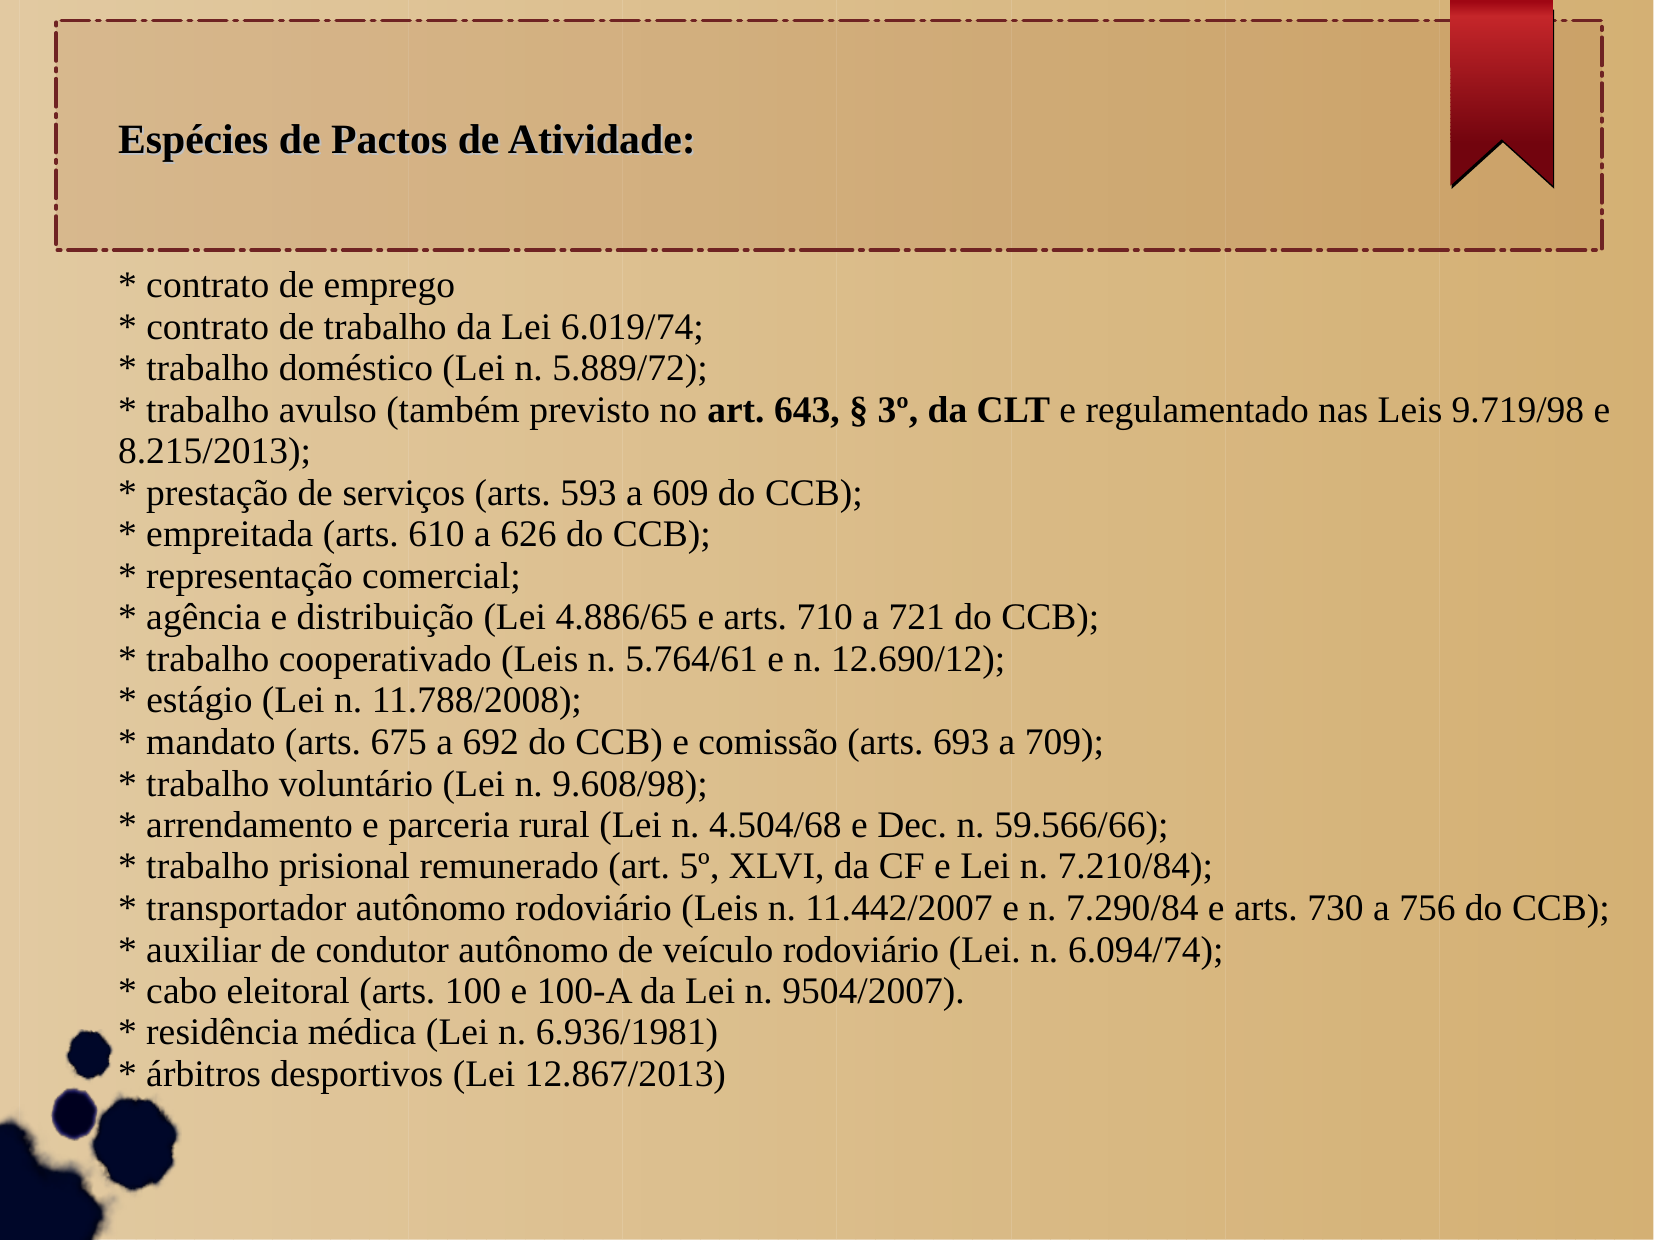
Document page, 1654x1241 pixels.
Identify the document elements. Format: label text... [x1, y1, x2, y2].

title Espécies de Pactos de Atividade: * contrato de emprego * contrato de trabalho da Lei 6.019/74; * trabalho doméstico (Lei n. 5.889/72); * trabalho avulso (também previsto no art. 643, § 3º, da CLT e regulamentado nas Leis 9.719/98 e 8.215/2013); * prestação de serviços (arts. 593 a 609 do CCB); * empreitada (arts. 610 a 626 do CCB); * representação comercial; * agência e distribuição (Lei 4.886/65 e arts. 710 a 721 do CCB); * trabalho cooperativado (Leis n. 5.764/61 e n. 12.690/12); * estágio (Lei n. 11.788/2008); * mandato (arts. 675 a 692 do CCB) e comissão (arts. 693 a 709); * trabalho voluntário (Lei n. 9.608/98); * arrendamento e parceria rural (Lei n. 4.504/68 e Dec. n. 59.566/66); * trabalho prisional remunerado (art. 5º, XLVI, da CF e Lei n. 7.210/84); * transportador autônomo rodoviário (Leis n. 11.442/2007 e n. 7.290/84 e arts. 730 a 756 do CCB); * auxiliar de condutor autônomo de veículo rodoviário (Lei. n. 6.094/74); * cabo eleitoral (arts. 100 e 100-A da Lei n. 9504/2007). * residência médica (Lei n. 6.936/1981) * árbitros desportivos (Lei 12.867/2013) [118, 0, 1648, 1241]
